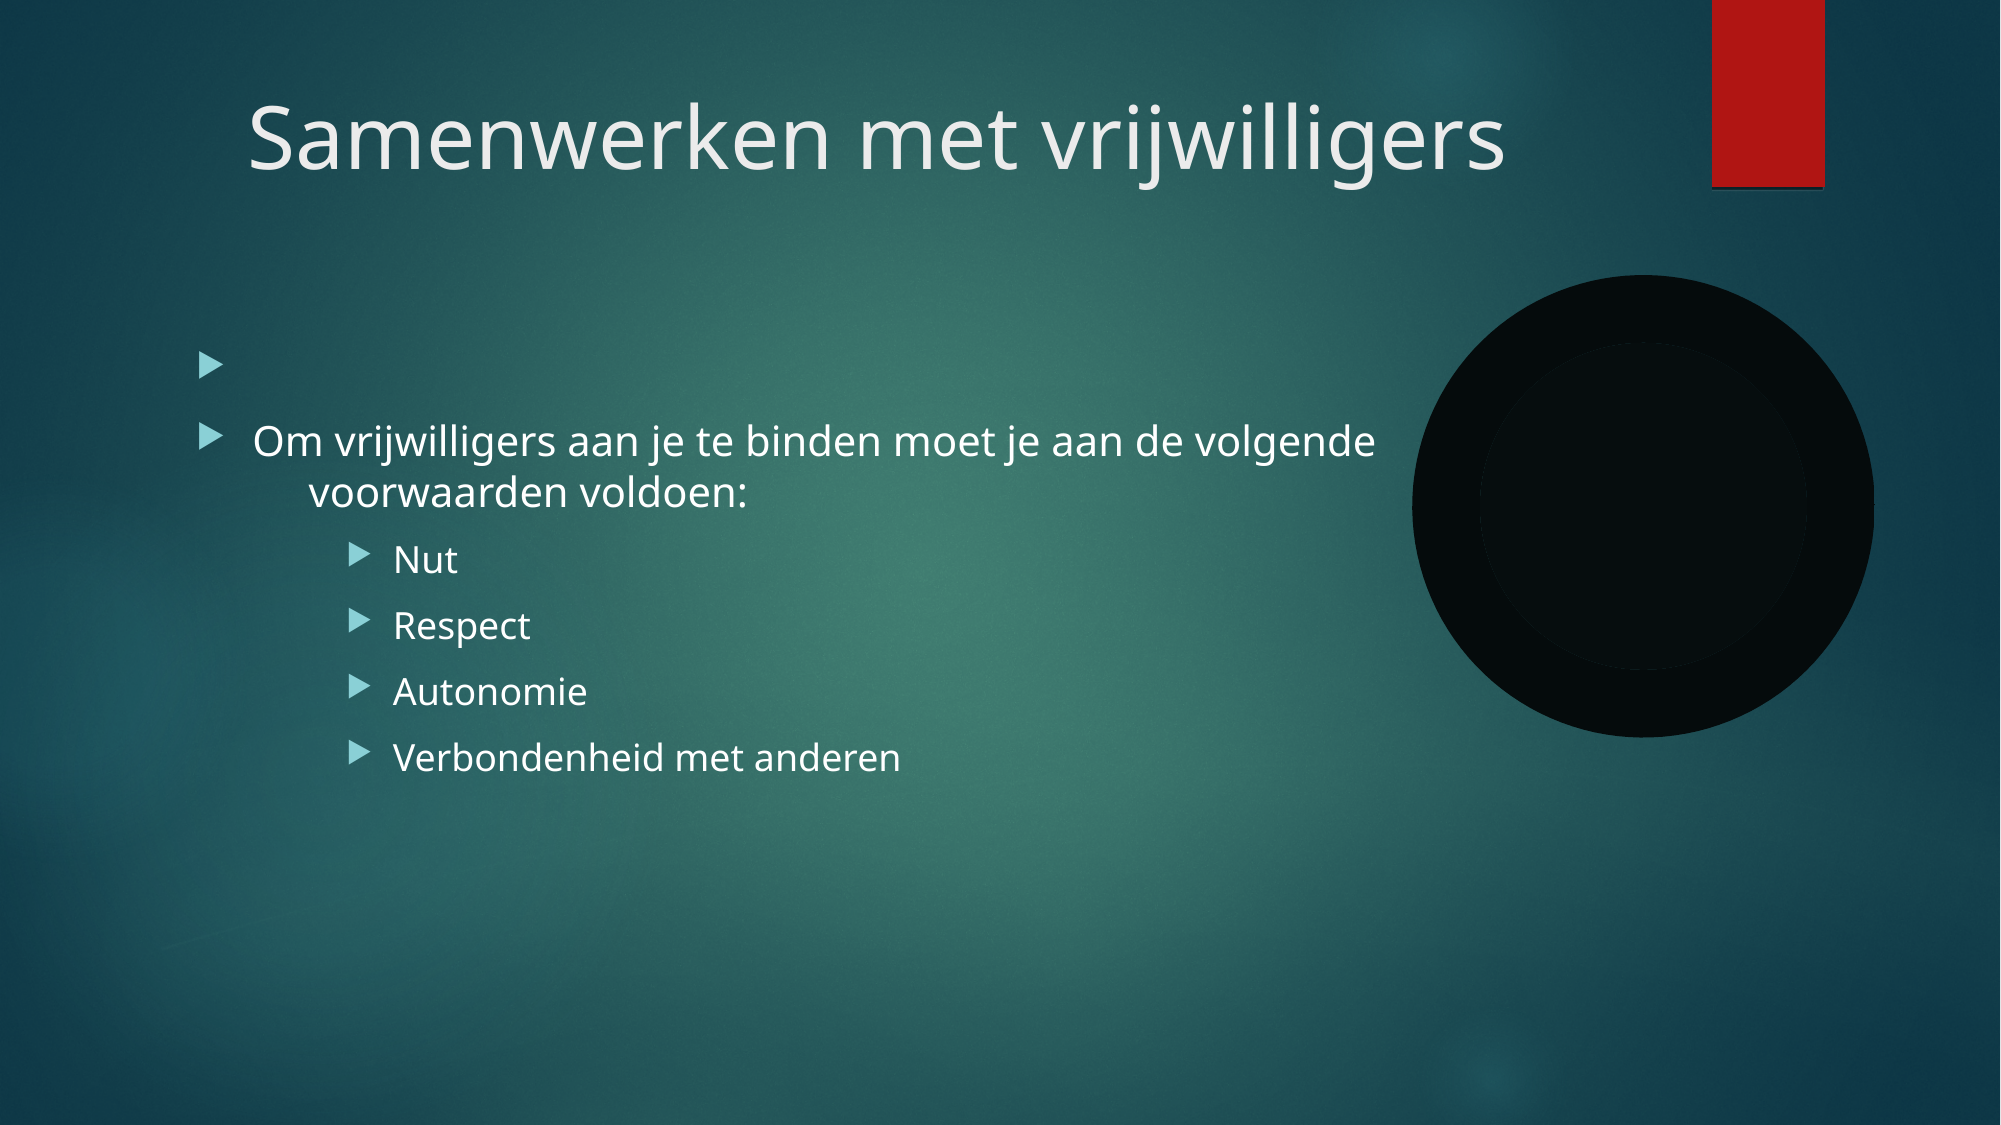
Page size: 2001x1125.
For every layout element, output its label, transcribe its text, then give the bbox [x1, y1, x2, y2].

list Om vrijwilligers aan je te binden moet je aan de volgende voorwaarden voldoen: Nut Respect Autonomie Verbondenheid met anderen [181, 336, 1649, 1026]
title Samenwerken met vrijwilligers [106, 74, 1649, 305]
